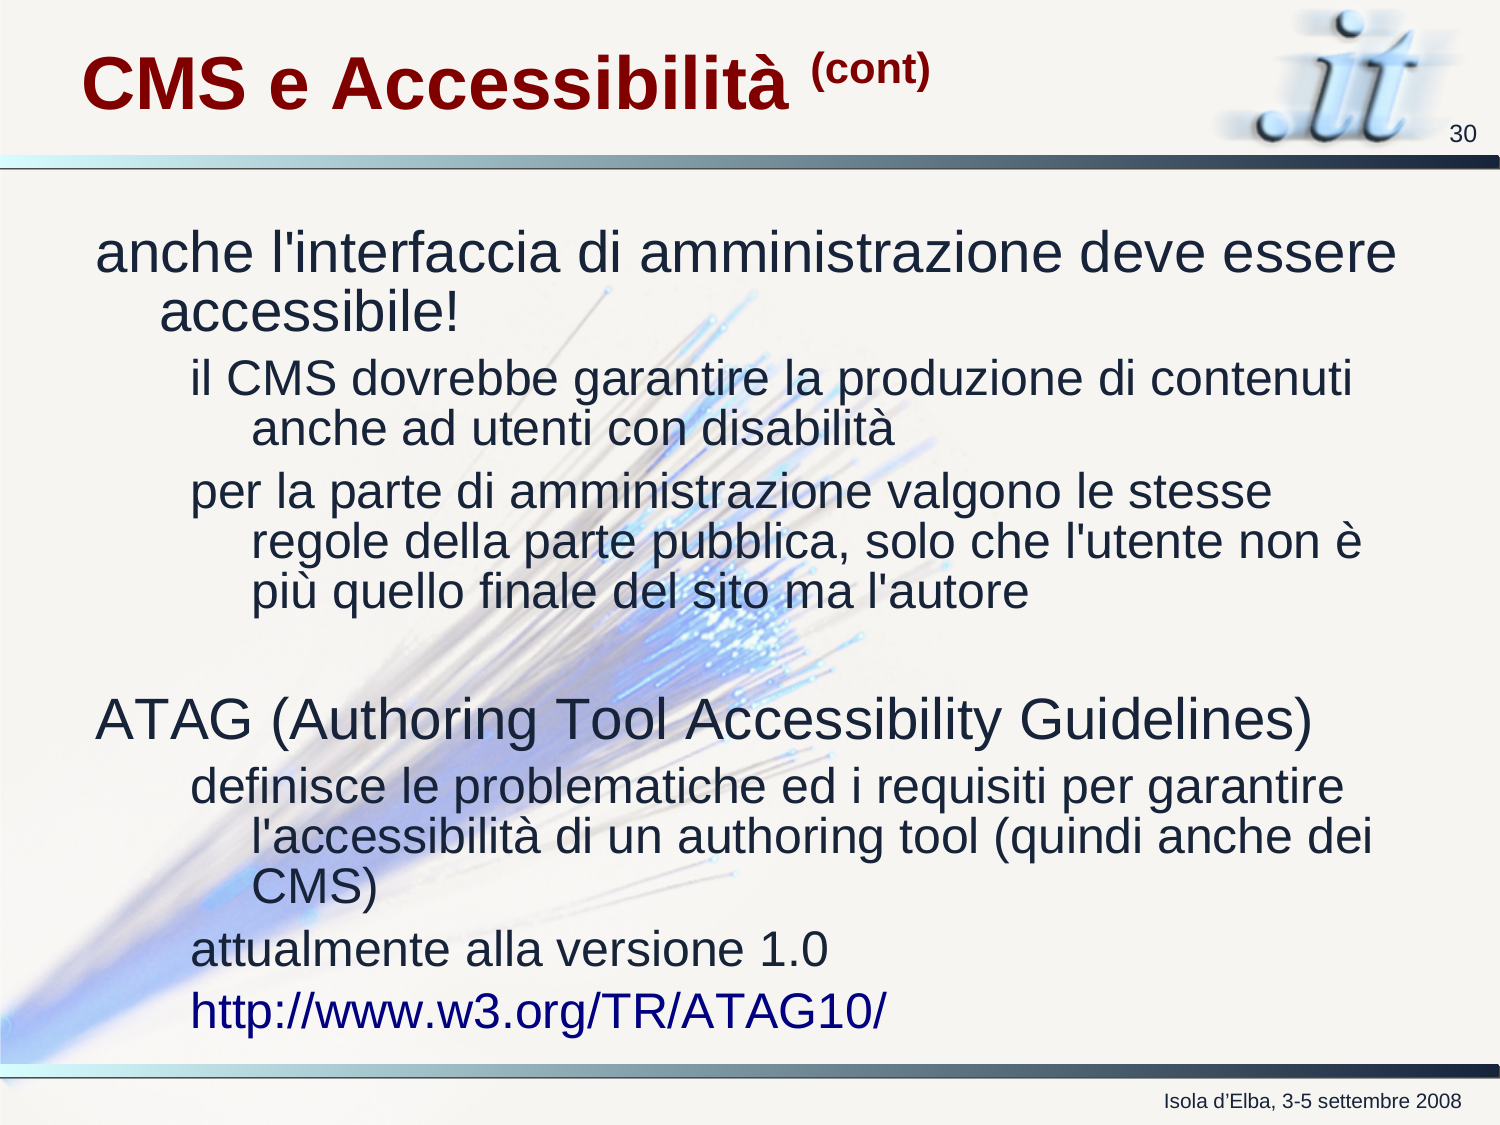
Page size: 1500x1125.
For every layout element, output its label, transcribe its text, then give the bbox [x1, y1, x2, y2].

picture [0, 170, 1500, 1066]
picture [0, 0, 1500, 157]
list anche l'interfaccia di amministrazione deve essere accessibile! il CMS dovrebbe garantire la produzione di contenuti anche ad utenti con disabilità per la parte di amministrazione valgono le stesse regole della parte pubblica, solo che l'utente non è più quello finale del sito ma l'autore ATAG (Authoring Tool Accessibility Guidelines) definisce le problematiche ed i requisiti per garantire l'accessibilità di un authoring tool (quindi anche dei CMS) attualmente alla versione 1.0 http://www.w3.org/TR/ATAG10/ [81, 218, 1425, 1063]
picture [0, 1079, 1500, 1125]
title CMS e Accessibilità (cont) [81, 25, 1198, 148]
